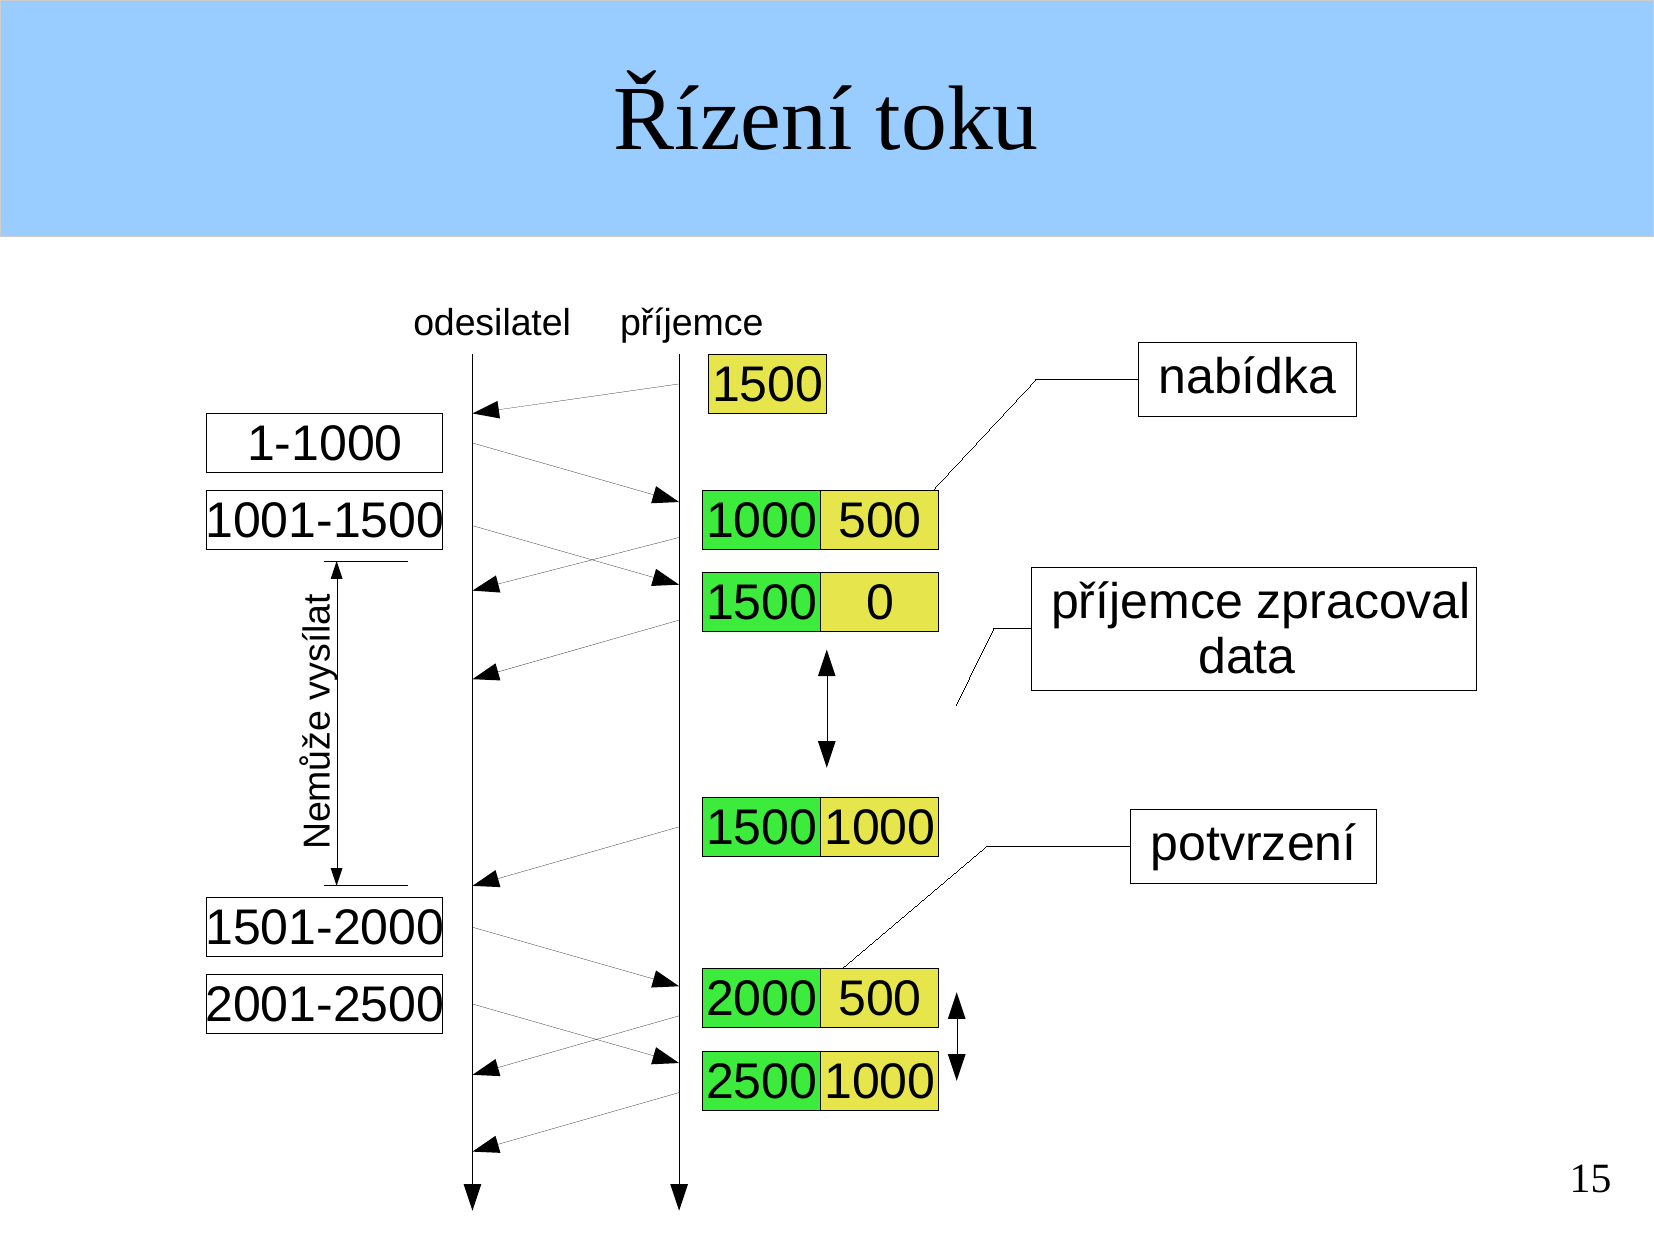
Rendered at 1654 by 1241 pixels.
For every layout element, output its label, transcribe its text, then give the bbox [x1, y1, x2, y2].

text_box 2000 [702, 968, 820, 1028]
text_box 2500 [702, 1051, 820, 1111]
text_box 1500 [702, 572, 820, 632]
text_box potvrzení [1130, 809, 1377, 884]
text_box 1000 [820, 1051, 939, 1111]
text_box 2001-2500 [206, 974, 443, 1034]
text_box odesilatel [413, 301, 591, 349]
text_box 1000 [702, 490, 820, 550]
text_box 1500 [702, 797, 820, 857]
text_box příjemce zpracoval data [1031, 567, 1477, 691]
text_box 0 [820, 572, 939, 632]
text_box 1000 [820, 797, 939, 857]
text_box 1501-2000 [206, 897, 443, 957]
text_box 1500 [708, 354, 827, 414]
text_box 500 [820, 968, 939, 1028]
text_box nabídka [1138, 342, 1357, 417]
text_box příjemce [620, 301, 798, 349]
text_box 500 [820, 490, 939, 550]
text_box 1001-1500 [206, 490, 443, 550]
text_box 1-1000 [206, 413, 443, 473]
title Řízení toku [0, 0, 1654, 237]
